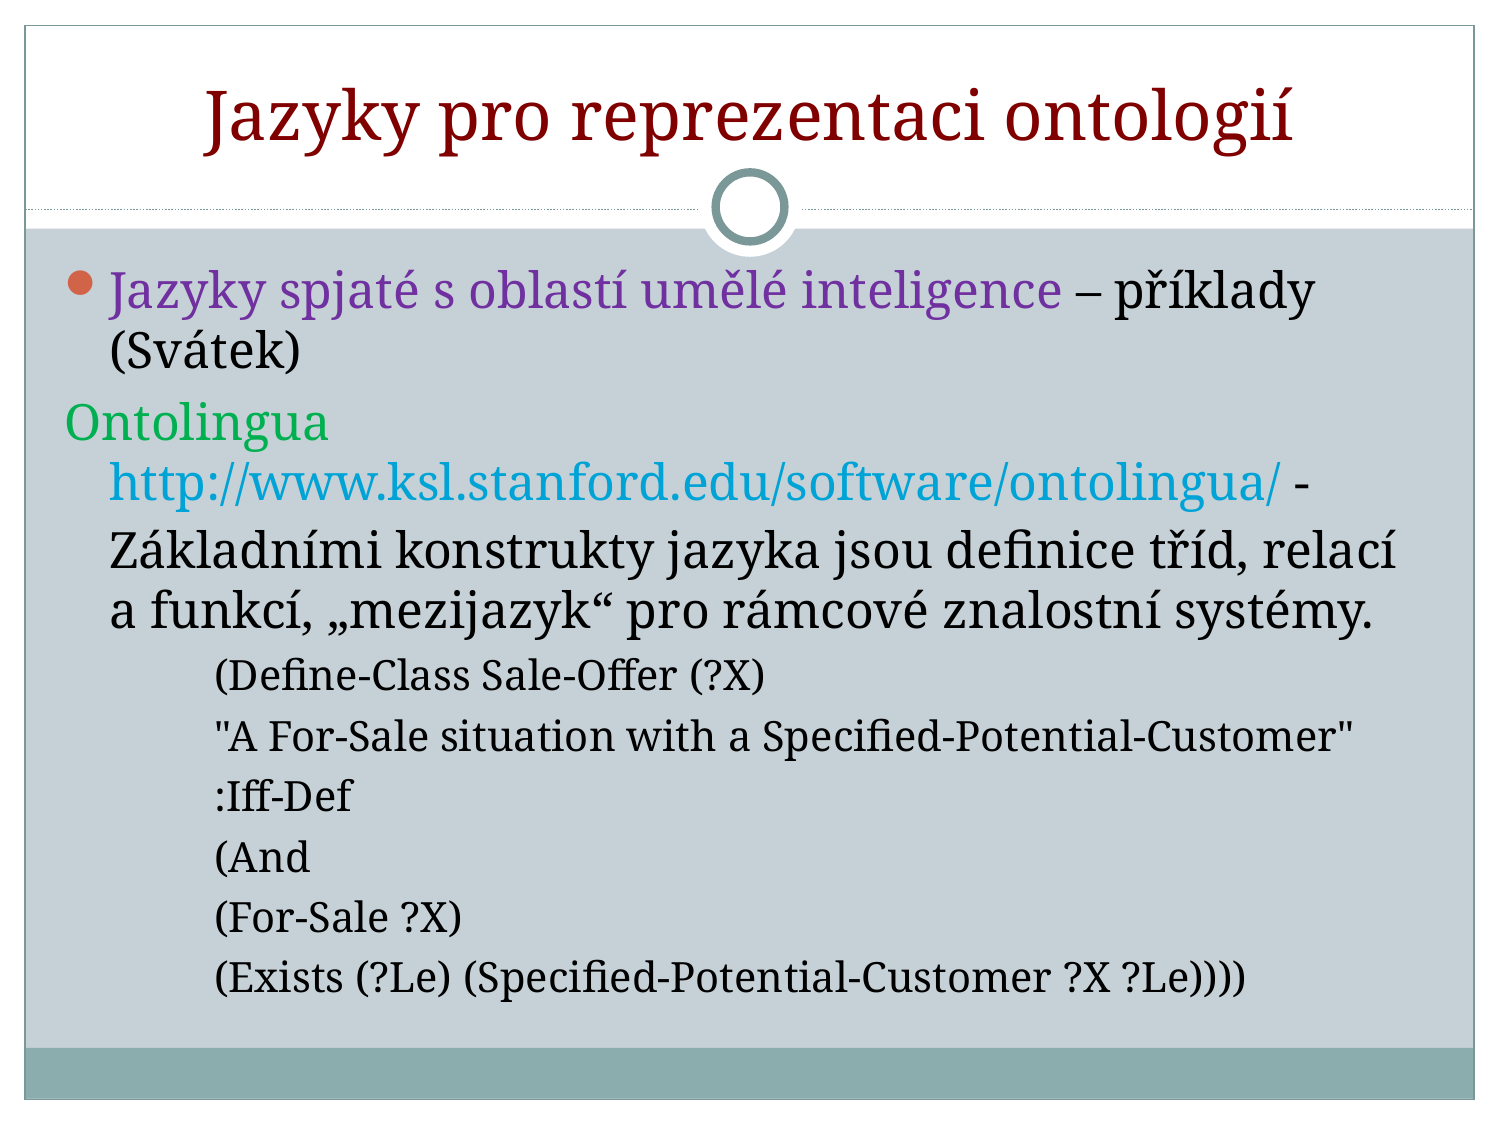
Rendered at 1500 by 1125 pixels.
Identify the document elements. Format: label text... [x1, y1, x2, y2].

list Jazyky spjaté s oblastí umělé inteligence – příklady (Svátek) Ontolingua http://www.ksl.stanford.edu/software/ontolingua/ - Základními konstrukty jazyka jsou definice tříd, relací a funkcí, „mezijazyk“ pro rámcové znalostní systémy. (Define-Class Sale-Offer (?X) "A For-Sale situation with a Specified-Potential-Customer" :Iff-Def (And (For-Sale ?X) (Exists (?Le) (Specified-Potential-Customer ?X ?Le)))) [49, 250, 1445, 1061]
title Jazyky pro reprezentaci ontologií [49, 37, 1450, 162]
